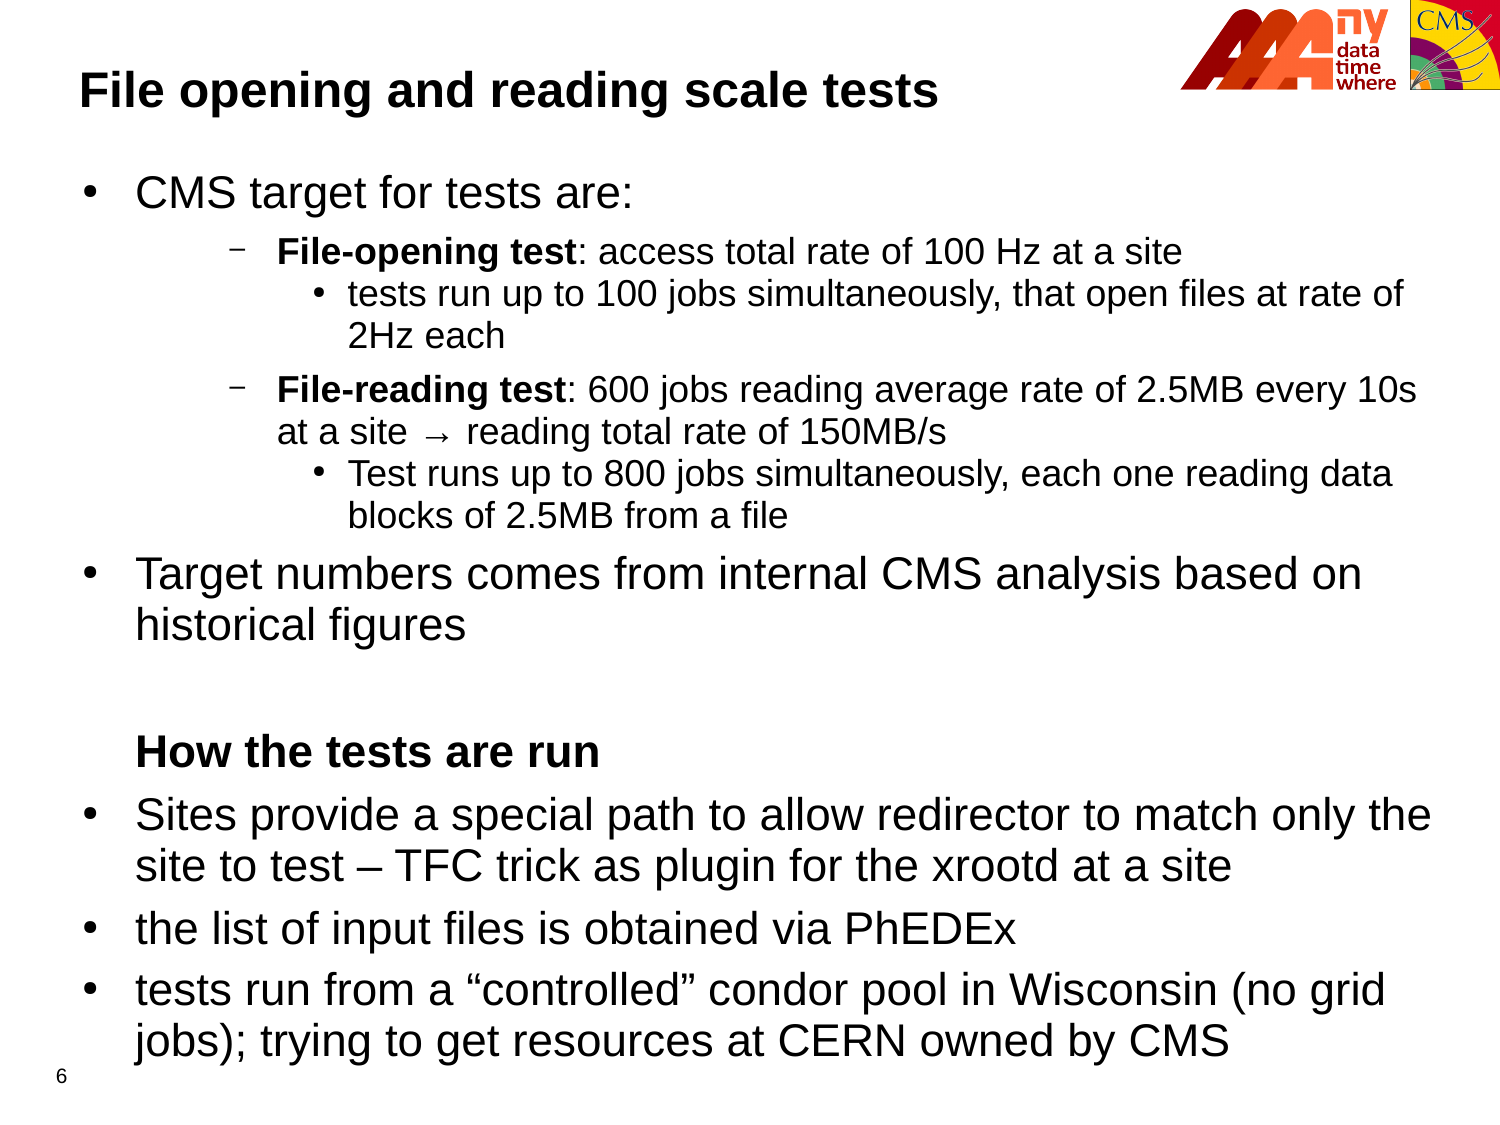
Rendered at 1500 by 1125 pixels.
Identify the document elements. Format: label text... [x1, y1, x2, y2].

picture [1410, 0, 1500, 90]
picture [1180, 9, 1396, 90]
title File opening and reading scale tests [64, 54, 1198, 147]
list CMS target for tests are: File-opening test: access total rate of 100 Hz at a site tests run up to 100 jobs simultaneously, that open files at rate of 2Hz each File-reading test: 600 jobs reading average rate of 2.5MB every 10s at a site → reading total rate of 150MB/s Test runs up to 800 jobs simultaneously, each one reading data blocks of 2.5MB from a file Target numbers comes from internal CMS analysis based on historical figures How the tests are run Sites provide a special path to allow redirector to match only the site to test – TFC trick as plugin for the xrootd at a site the list of input files is obtained via PhEDEx tests run from a “controlled” condor pool in Wisconsin (no grid jobs); trying to get resources at CERN owned by CMS [64, 167, 1436, 1067]
